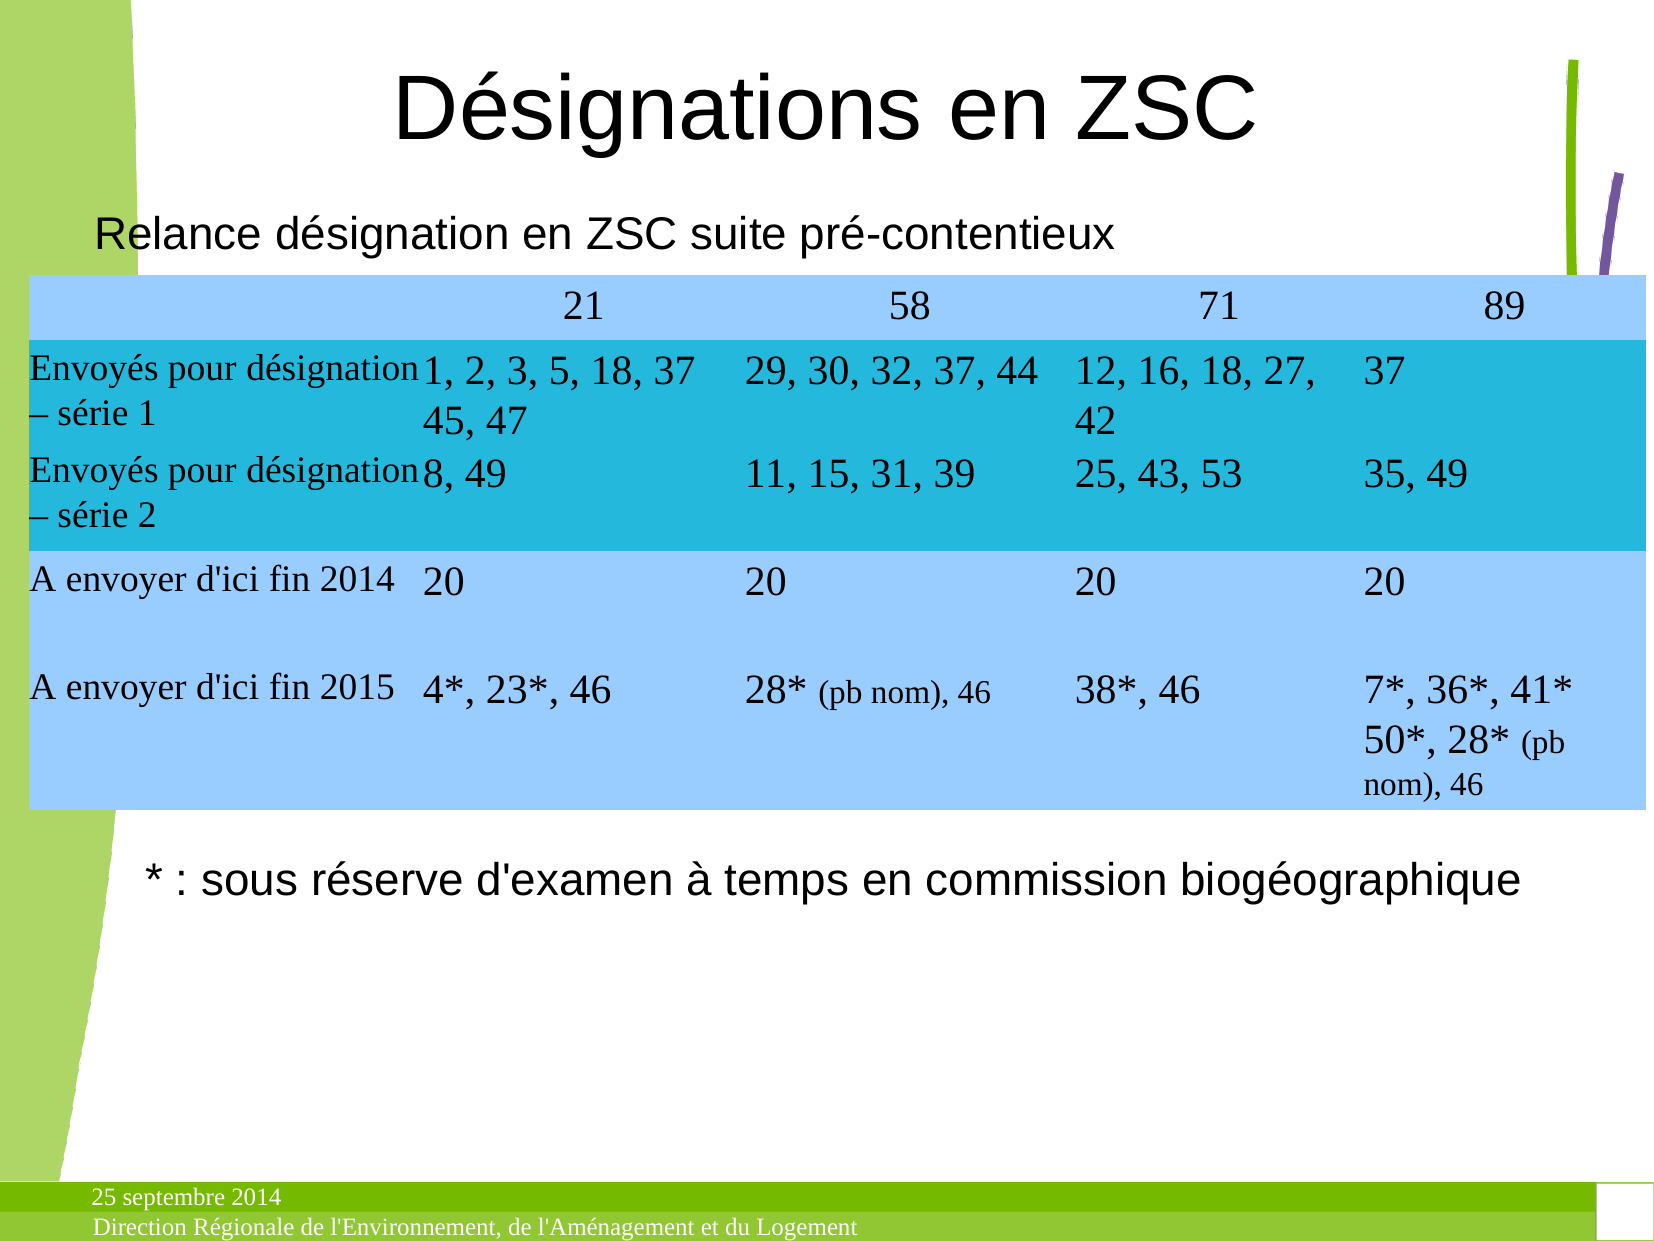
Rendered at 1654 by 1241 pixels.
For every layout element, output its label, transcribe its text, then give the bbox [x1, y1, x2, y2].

table_cell A envoyer d'ici fin 2015 [29, 659, 423, 810]
table_cell 8, 49 [423, 443, 745, 551]
table_cell 38*, 46 [1075, 659, 1364, 810]
table_header 89 [1364, 275, 1646, 340]
list Relance désignation en ZSC suite pré-contentieux * : sous réserve d'examen à temps en commission biogéographique [76, 205, 1536, 275]
table_cell 37 [1364, 340, 1646, 443]
table_cell 28* (pb nom), 46 [745, 659, 1075, 810]
table_header 21 [423, 275, 745, 340]
table_header 71 [1075, 275, 1364, 340]
table_cell 20 [745, 551, 1075, 659]
table_cell 20 [423, 551, 745, 659]
table_cell A envoyer d'ici fin 2014 [29, 551, 423, 659]
table_cell 25, 43, 53 [1075, 443, 1364, 551]
table_cell 29, 30, 32, 37, 44 [745, 340, 1075, 443]
title Désignations en ZSC [82, 2, 1571, 210]
table_header 58 [745, 275, 1075, 340]
table_cell 4*, 23*, 46 [423, 659, 745, 810]
table_cell 11, 15, 31, 39 [745, 443, 1075, 551]
table_cell 20 [1364, 551, 1646, 659]
table_cell 12, 16, 18, 27, 42 [1075, 340, 1364, 443]
table_cell Envoyés pour désignation – série 2 [29, 443, 423, 551]
table_cell 7*, 36*, 41* 50*, 28* (pb nom), 46 [1364, 659, 1646, 810]
table_cell 35, 49 [1364, 443, 1646, 551]
table_cell 1, 2, 3, 5, 18, 37 45, 47 [423, 340, 745, 443]
list Relance désignation en ZSC suite pré-contentieux * : sous réserve d'examen à temps en commission biogéographique [76, 810, 1536, 1241]
table_header [29, 275, 423, 340]
table_cell Envoyés pour désignation – série 1 [29, 340, 423, 443]
picture [0, 0, 1654, 1241]
table_cell 20 [1075, 551, 1364, 659]
